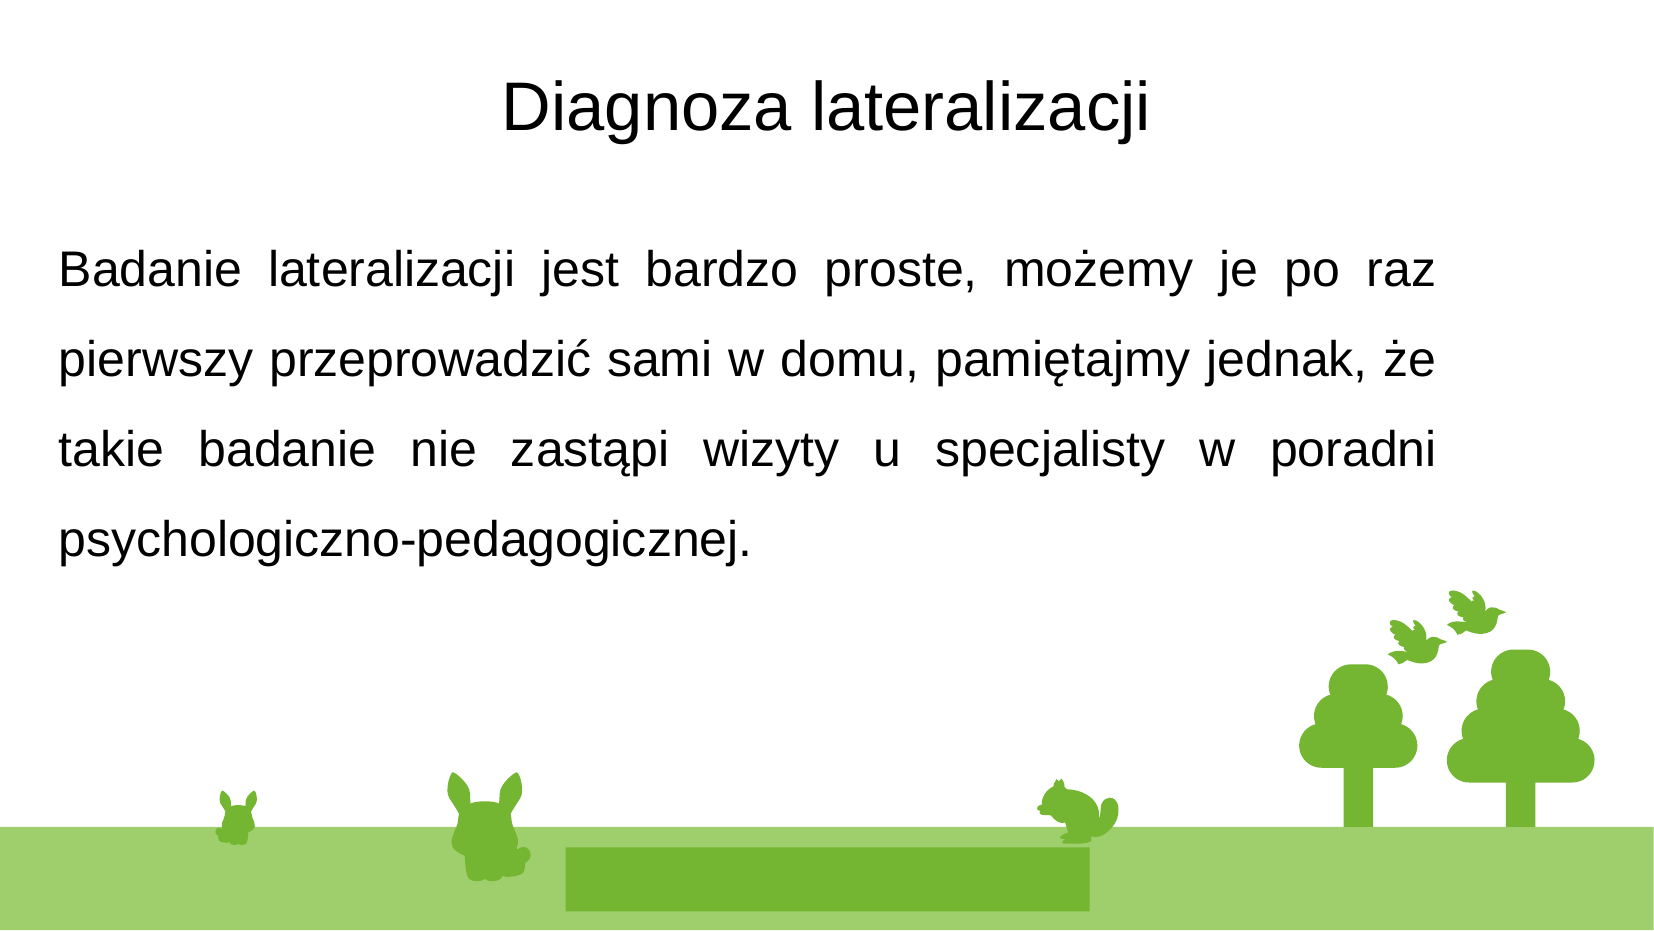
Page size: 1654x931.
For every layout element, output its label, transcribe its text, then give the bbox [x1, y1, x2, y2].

title Diagnoza lateralizacji [88, 29, 1565, 178]
list Badanie lateralizacji jest bardzo proste, możemy je po raz pierwszy przeprowadzić sami w domu, pamiętajmy jednak, że takie badanie nie zastąpi wizyty u specjalisty w poradni psychologiczno-pedagogicznej. [59, 206, 1536, 768]
text_box [565, 847, 1090, 912]
